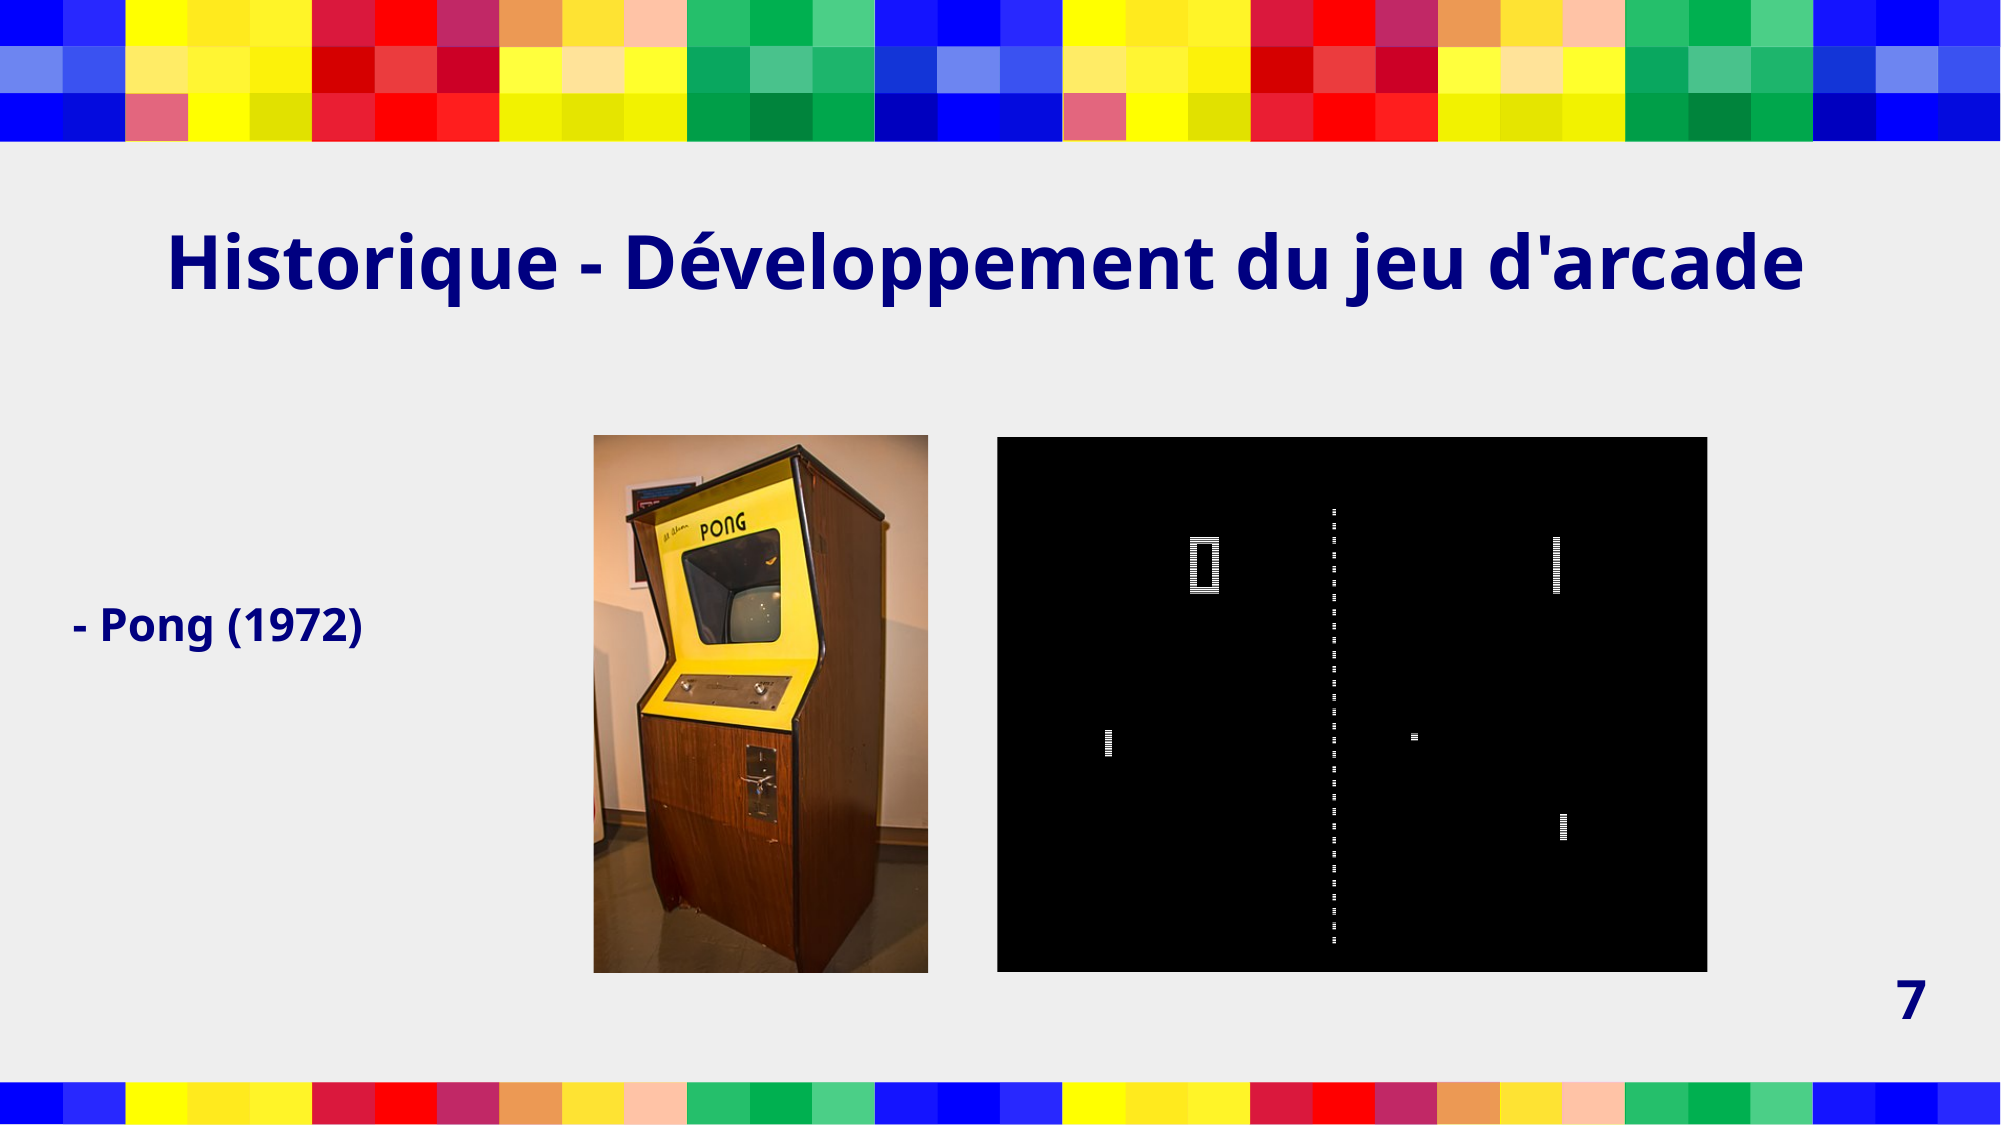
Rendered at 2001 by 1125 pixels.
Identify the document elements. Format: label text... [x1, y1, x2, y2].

text_box Historique - Développement du jeu d'arcade [60, 201, 1912, 325]
title - Pong (1972) [57, 201, 1912, 1046]
text_box 7 [1853, 954, 1970, 1043]
text_box [997, 437, 1708, 972]
text_box [593, 435, 929, 973]
